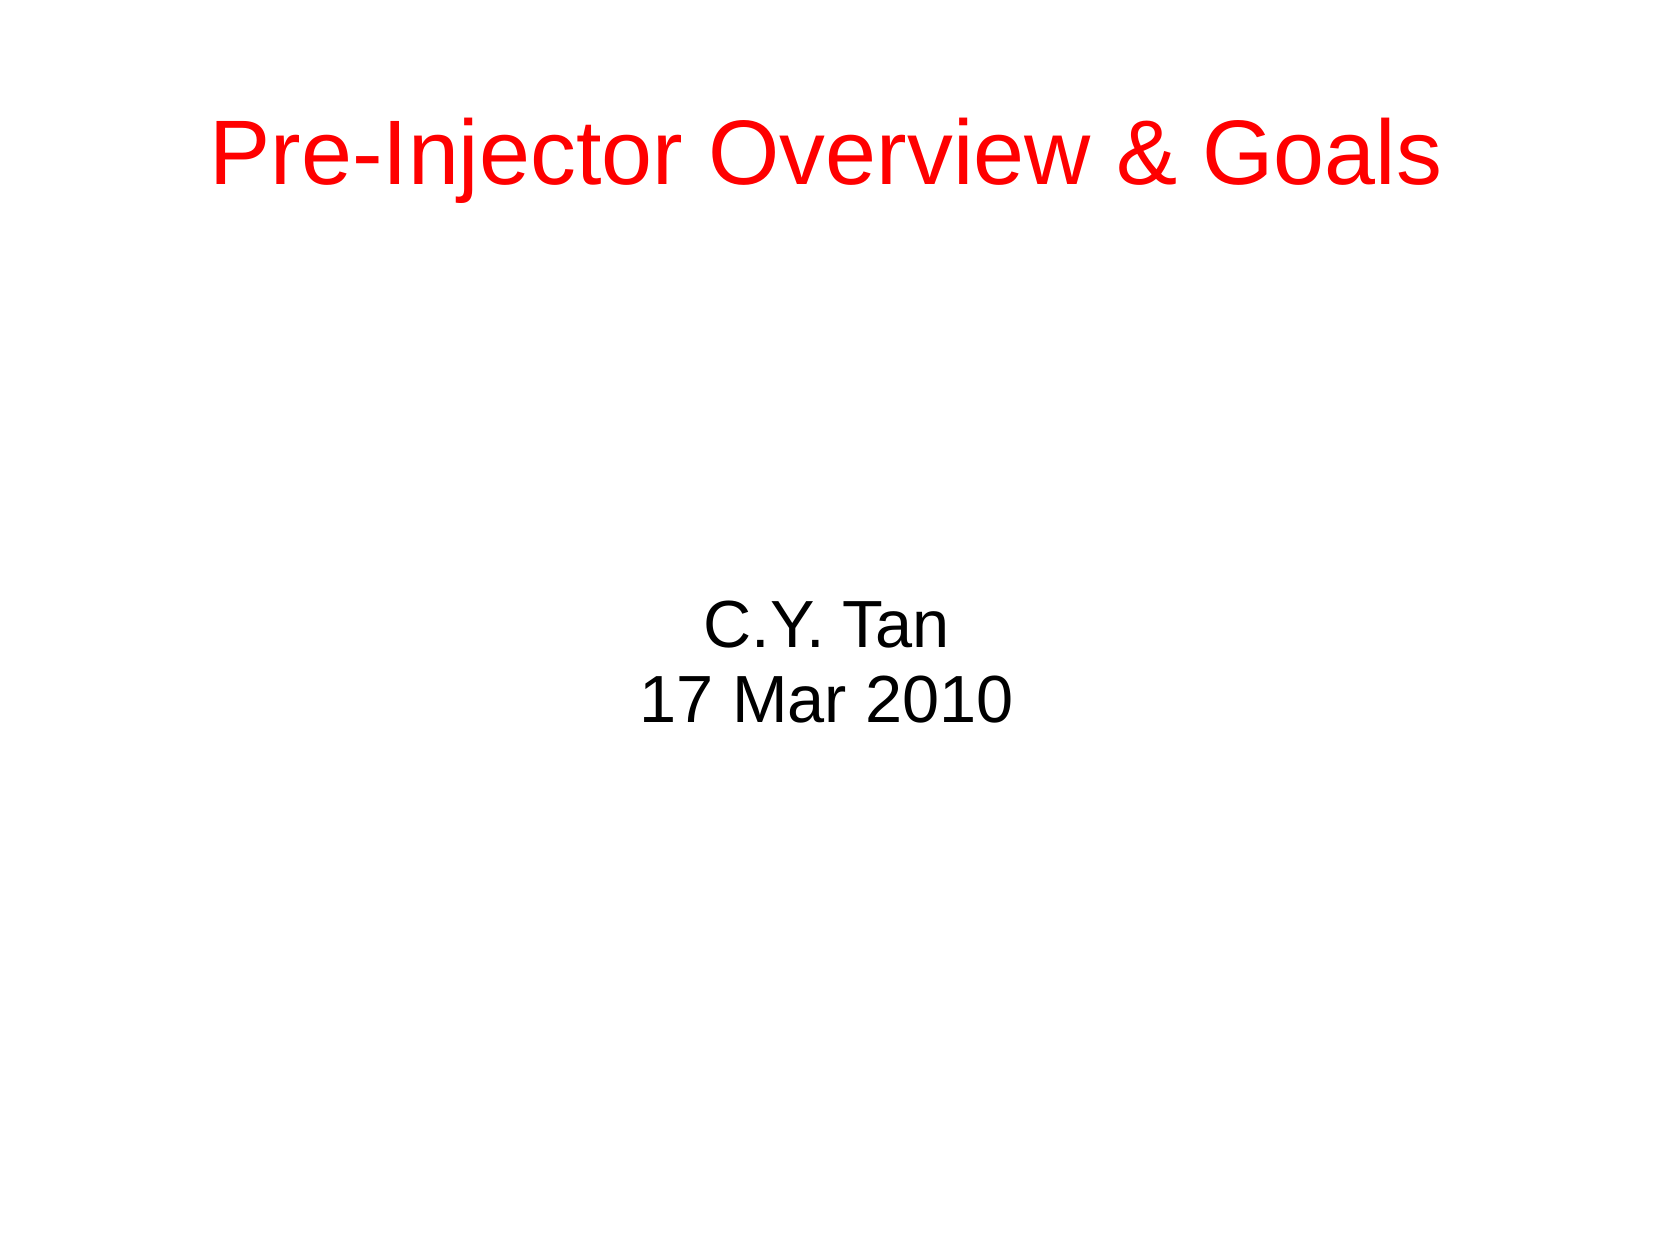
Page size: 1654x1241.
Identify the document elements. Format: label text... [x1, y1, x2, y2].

subtitle C.Y. Tan 17 Mar 2010 [82, 297, 1571, 1102]
title Pre-Injector Overview & Goals [82, 56, 1571, 250]
